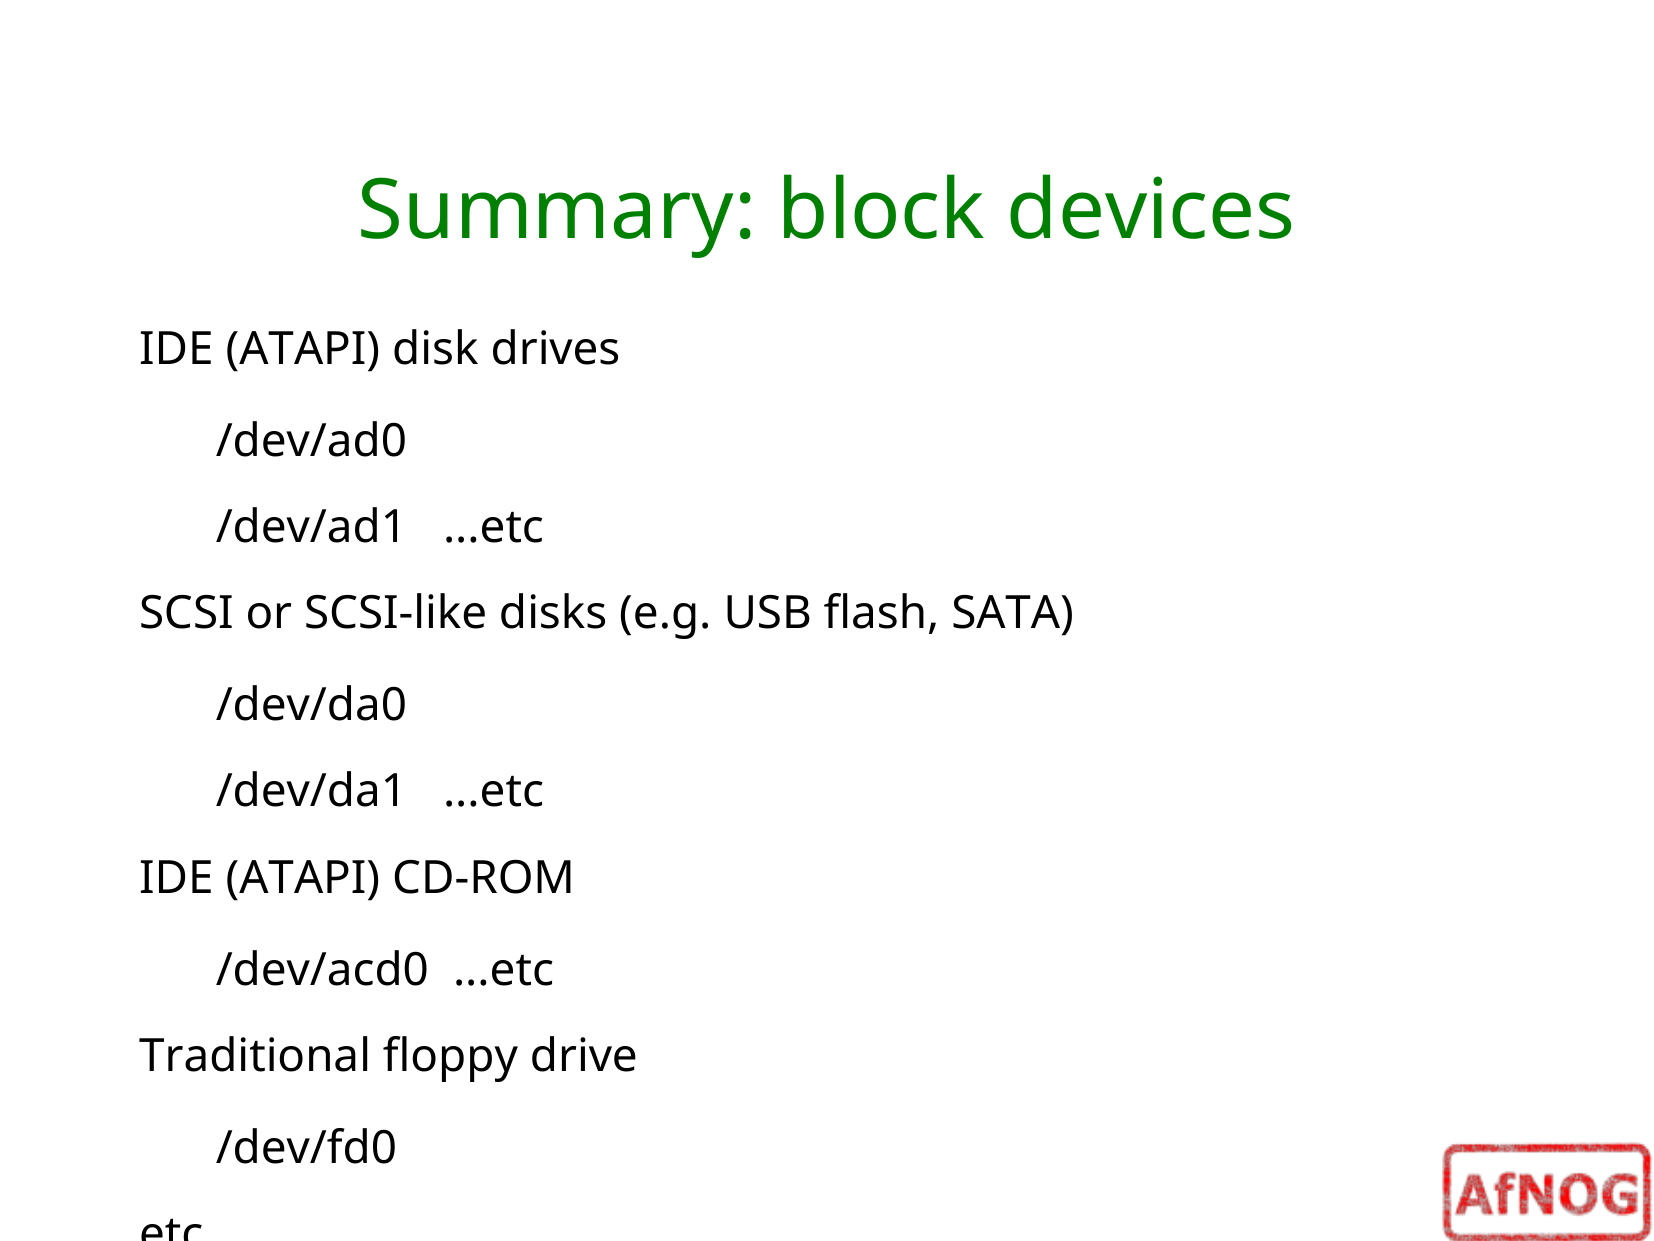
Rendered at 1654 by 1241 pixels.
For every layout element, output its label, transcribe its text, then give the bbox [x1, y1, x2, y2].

list IDE (ATAPI) disk drives /dev/ad0 /dev/ad1 ...etc SCSI or SCSI-like disks (e.g. USB flash, SATA) /dev/da0 /dev/da1 ...etc IDE (ATAPI) CD-ROM /dev/acd0 ...etc Traditional floppy drive /dev/fd0 etc. [121, 315, 1533, 1162]
picture [1441, 1141, 1654, 1241]
title Summary: block devices [121, 102, 1533, 311]
